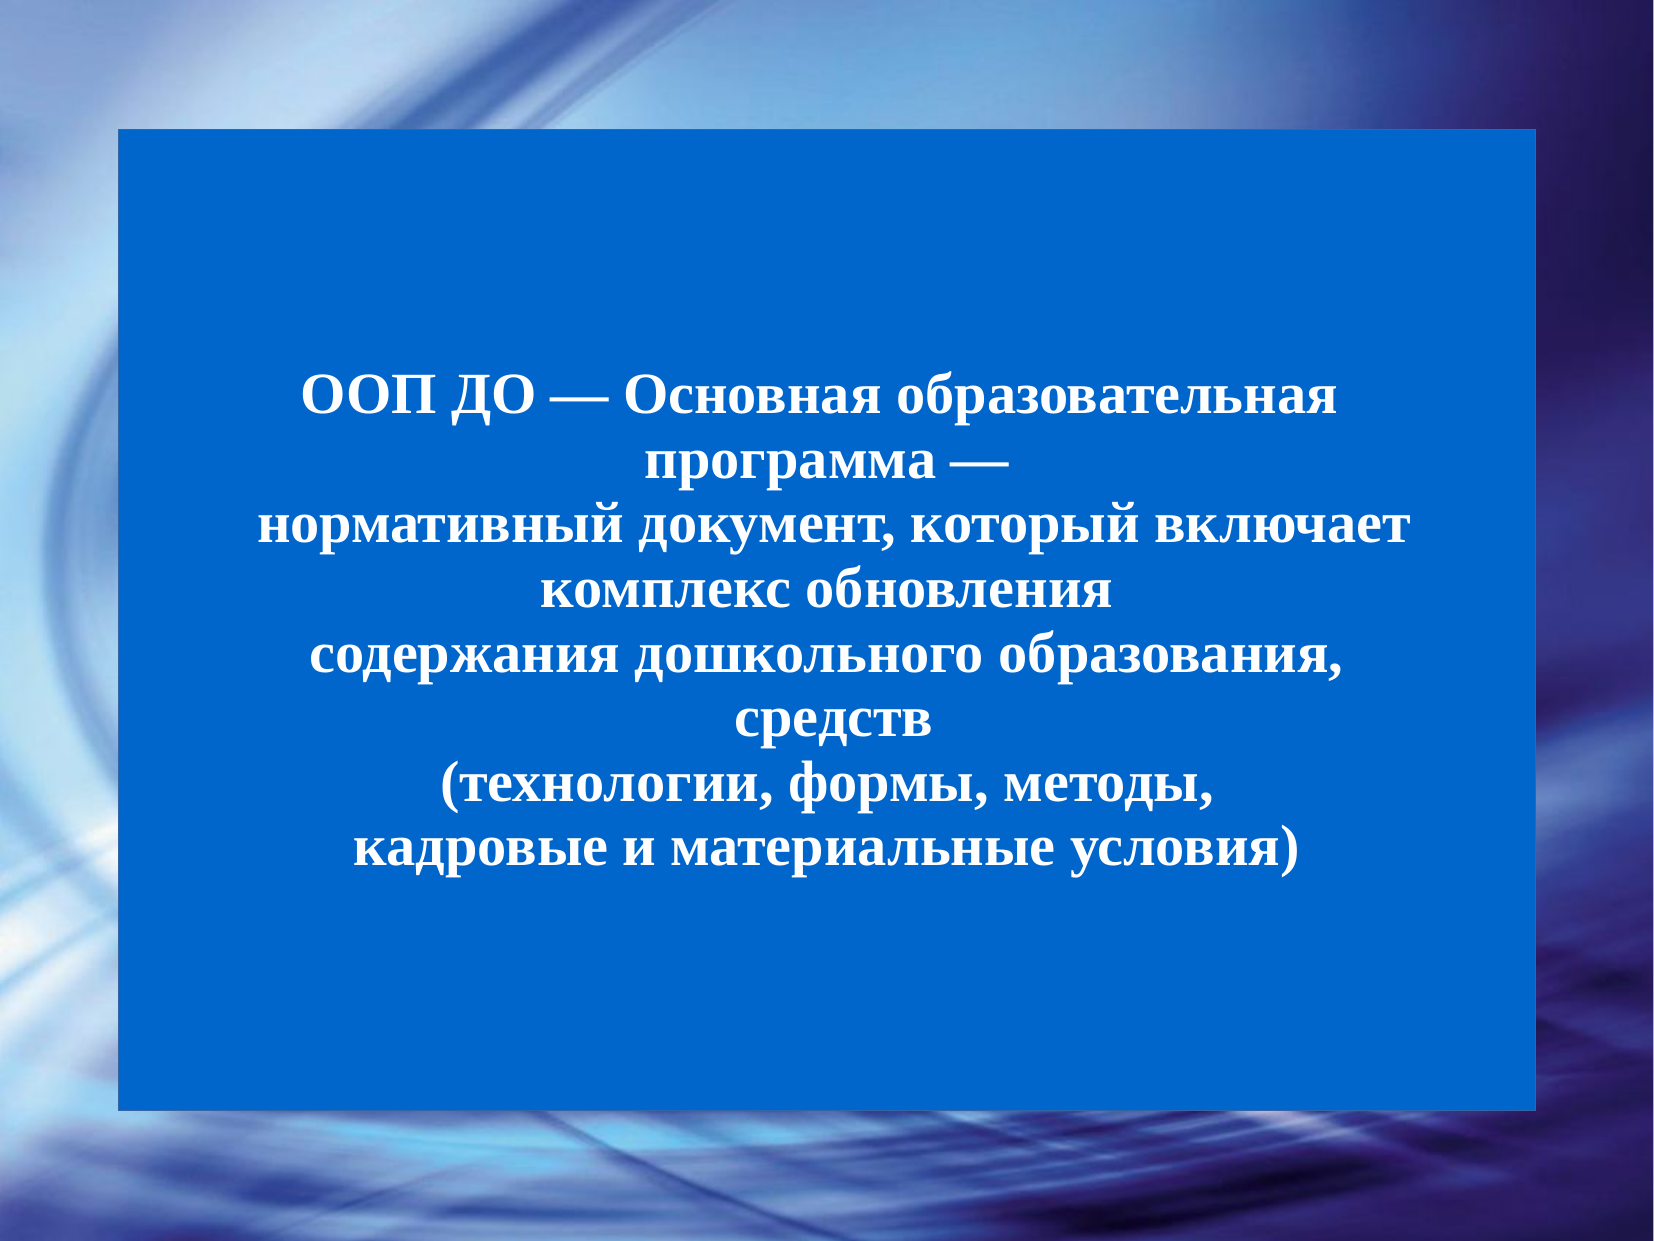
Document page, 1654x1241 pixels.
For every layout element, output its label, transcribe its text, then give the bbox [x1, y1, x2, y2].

text_box ООП ДО — Основная образовательная программа — нормативный документ, который включает комплекс обновления содержания дошкольного образования, средств (технологии, формы, методы, кадровые и материальные условия) [118, 129, 1536, 1111]
picture [0, 0, 1654, 1241]
